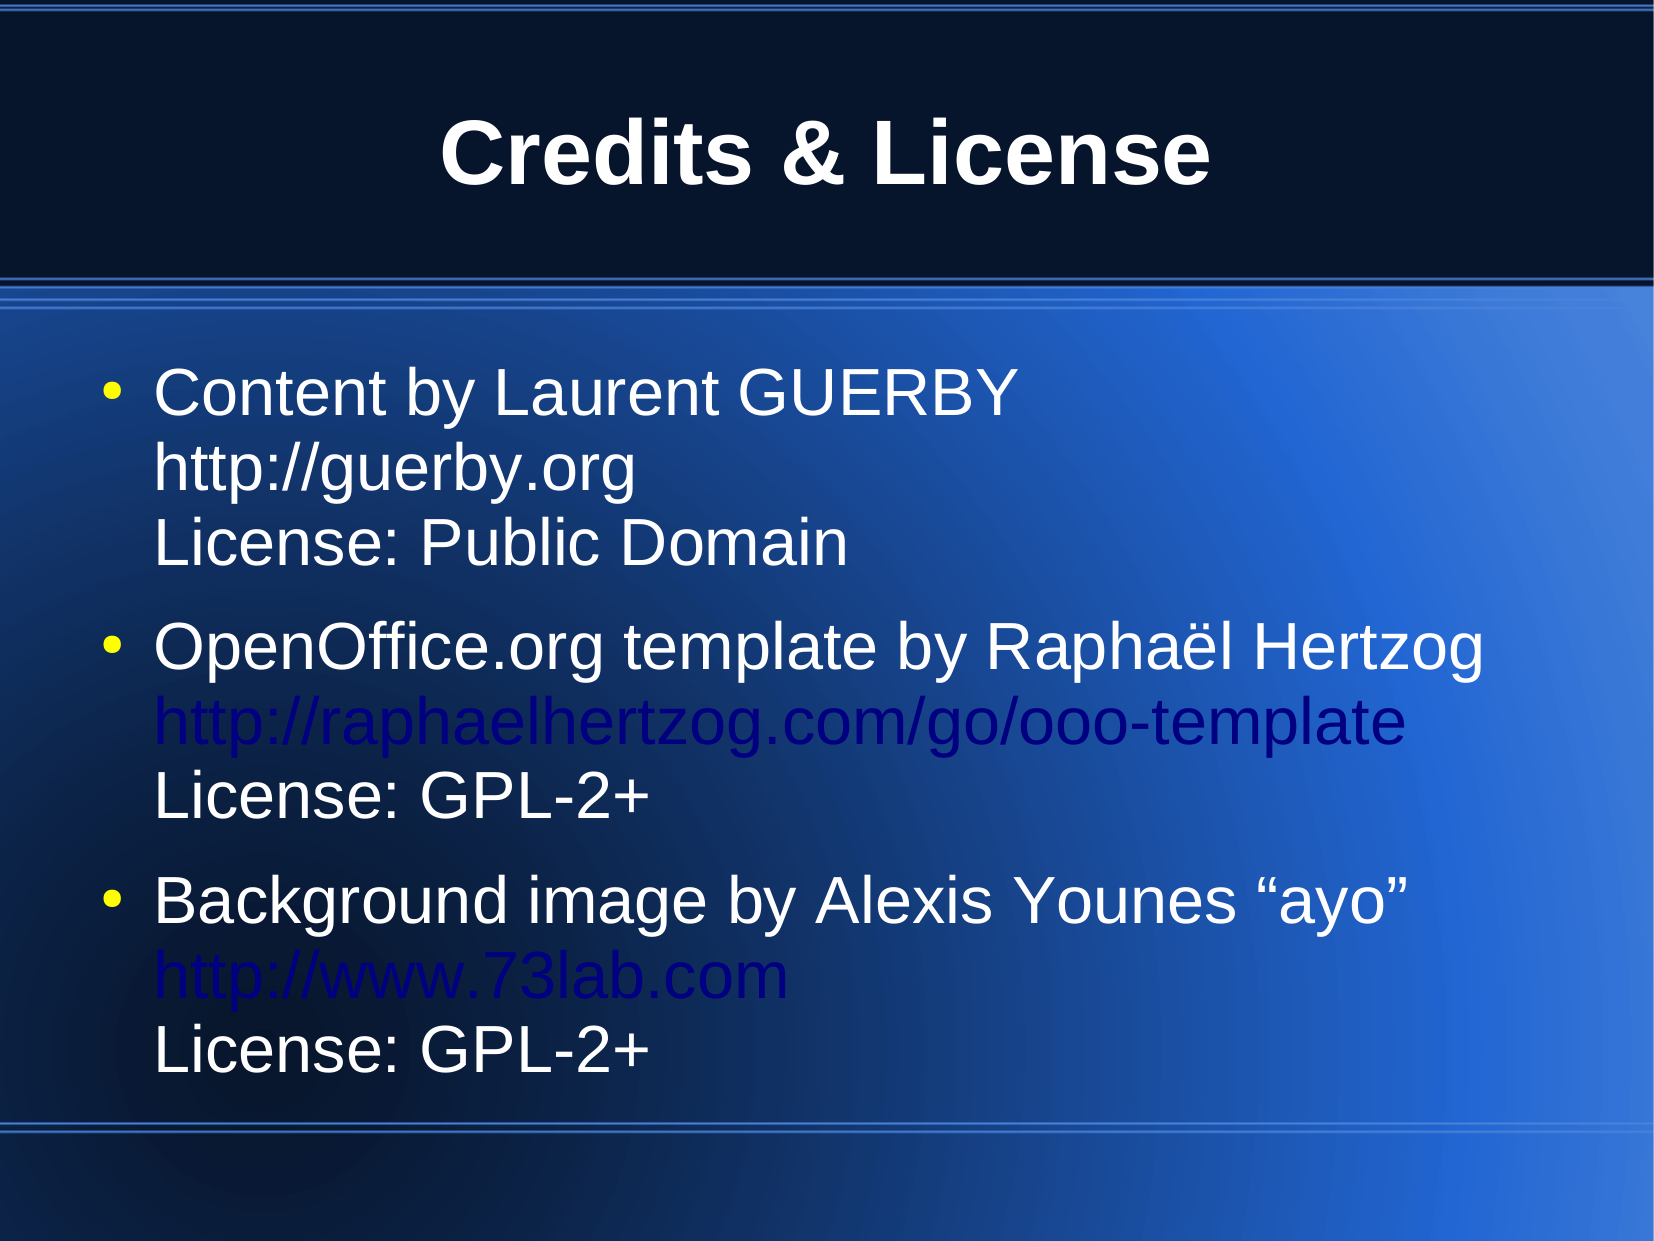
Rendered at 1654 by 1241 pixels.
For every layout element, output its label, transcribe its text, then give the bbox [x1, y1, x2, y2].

list Content by Laurent GUERBY http://guerby.org License: Public Domain OpenOffice.org template by Raphaël Hertzog http://raphaelhertzog.com/go/ooo-template License: GPL-2+ Background image by Alexis Younes “ayo” http://www.73lab.com License: GPL-2+ [82, 355, 1571, 1159]
picture [0, 0, 1654, 1241]
title Credits & License [82, 49, 1571, 257]
